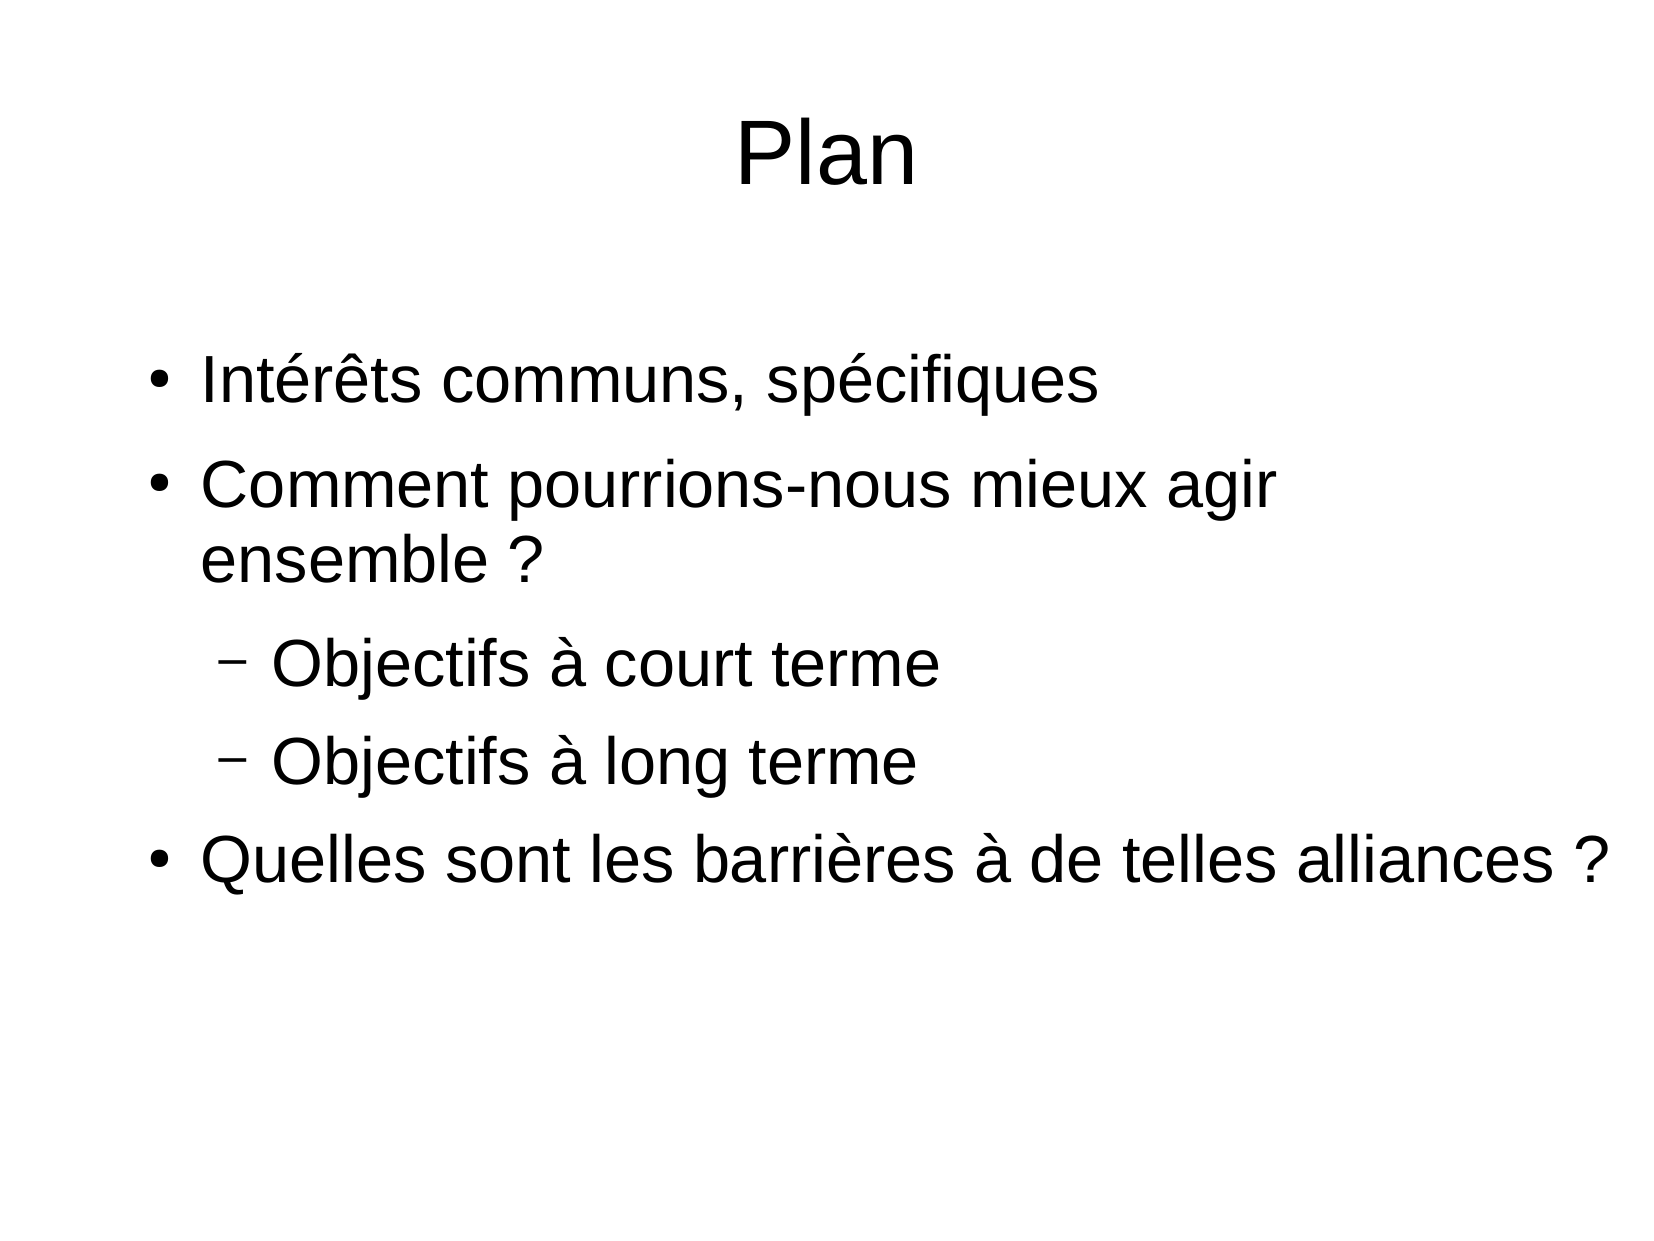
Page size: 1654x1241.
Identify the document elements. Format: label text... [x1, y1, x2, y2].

list Intérêts communs, spécifiques Comment pourrions-nous mieux agir ensemble ? Objectifs à court terme Objectifs à long terme Quelles sont les barrières à de telles alliances ? [129, 342, 1619, 1077]
title Plan [82, 49, 1571, 257]
